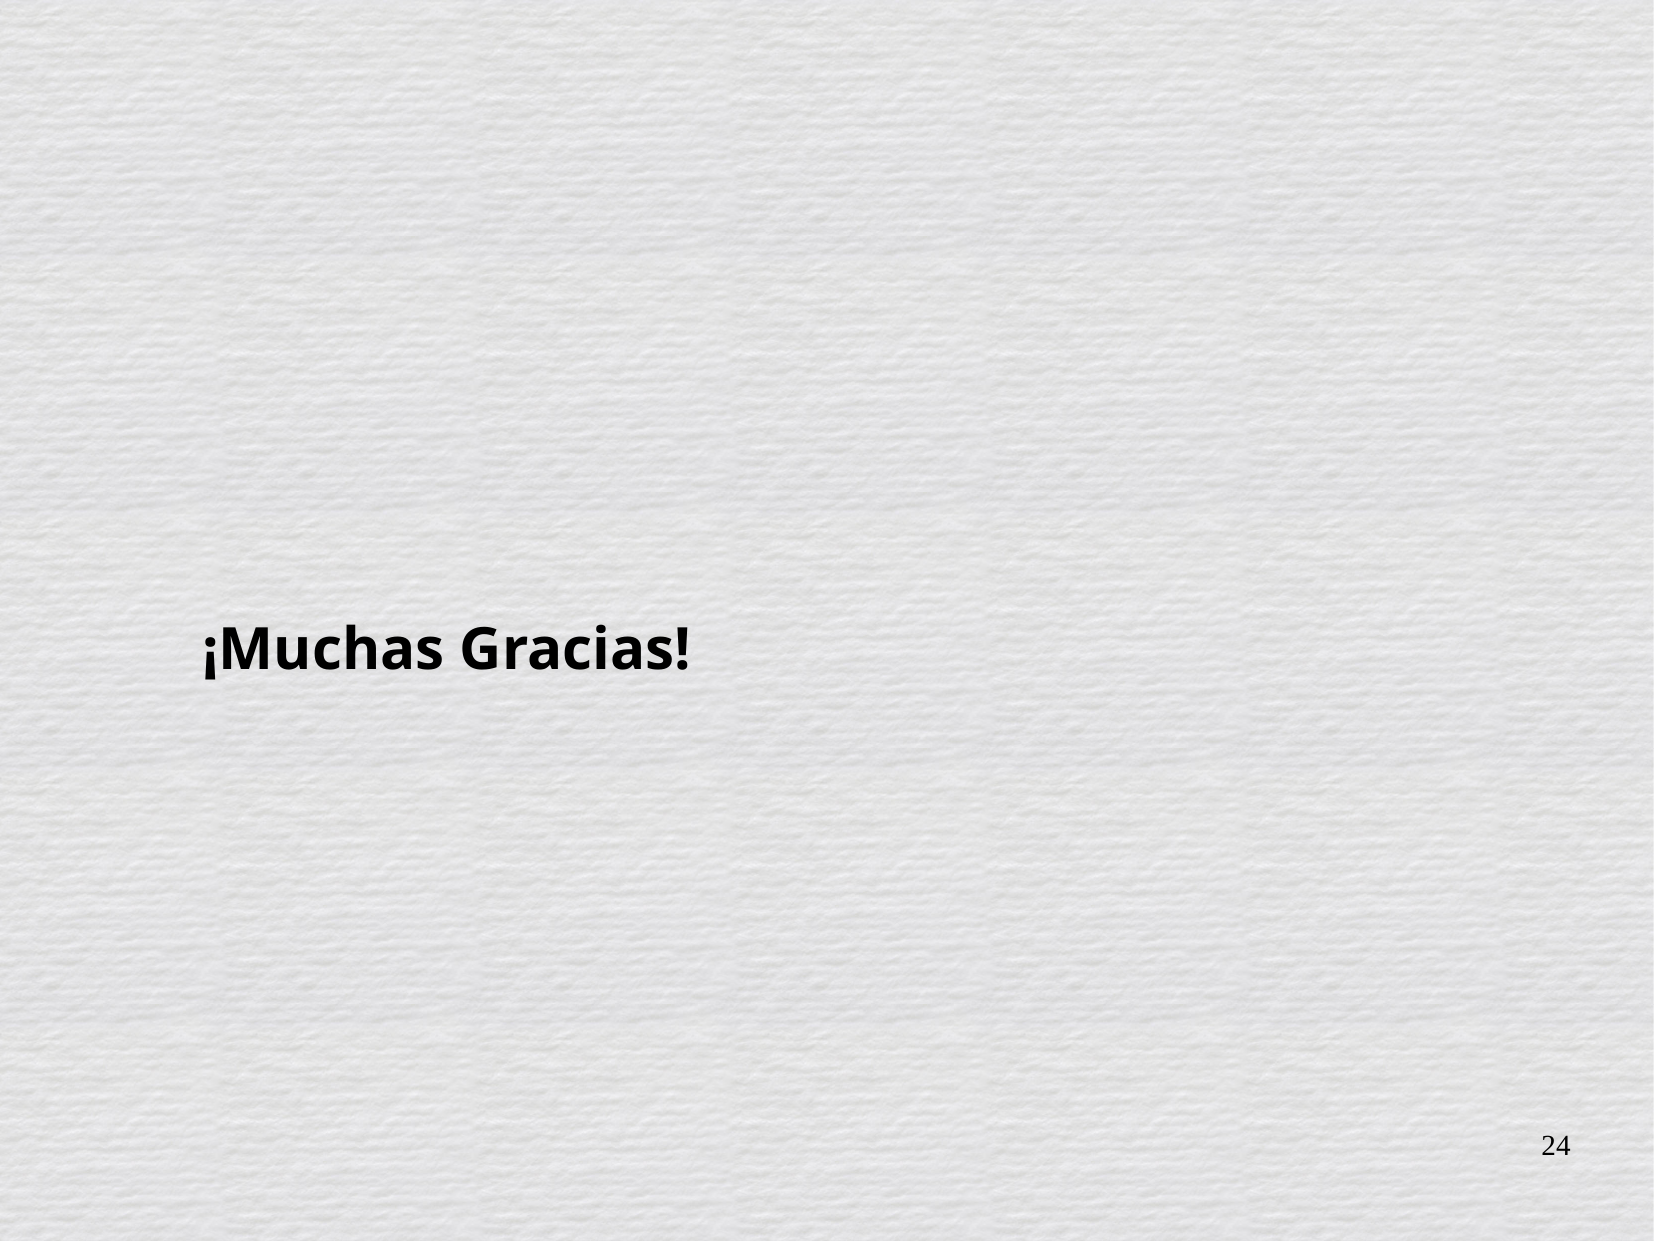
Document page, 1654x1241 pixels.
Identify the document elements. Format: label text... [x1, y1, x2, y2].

picture [0, 0, 1654, 1241]
text_box ¡Muchas Gracias! [187, 600, 683, 697]
